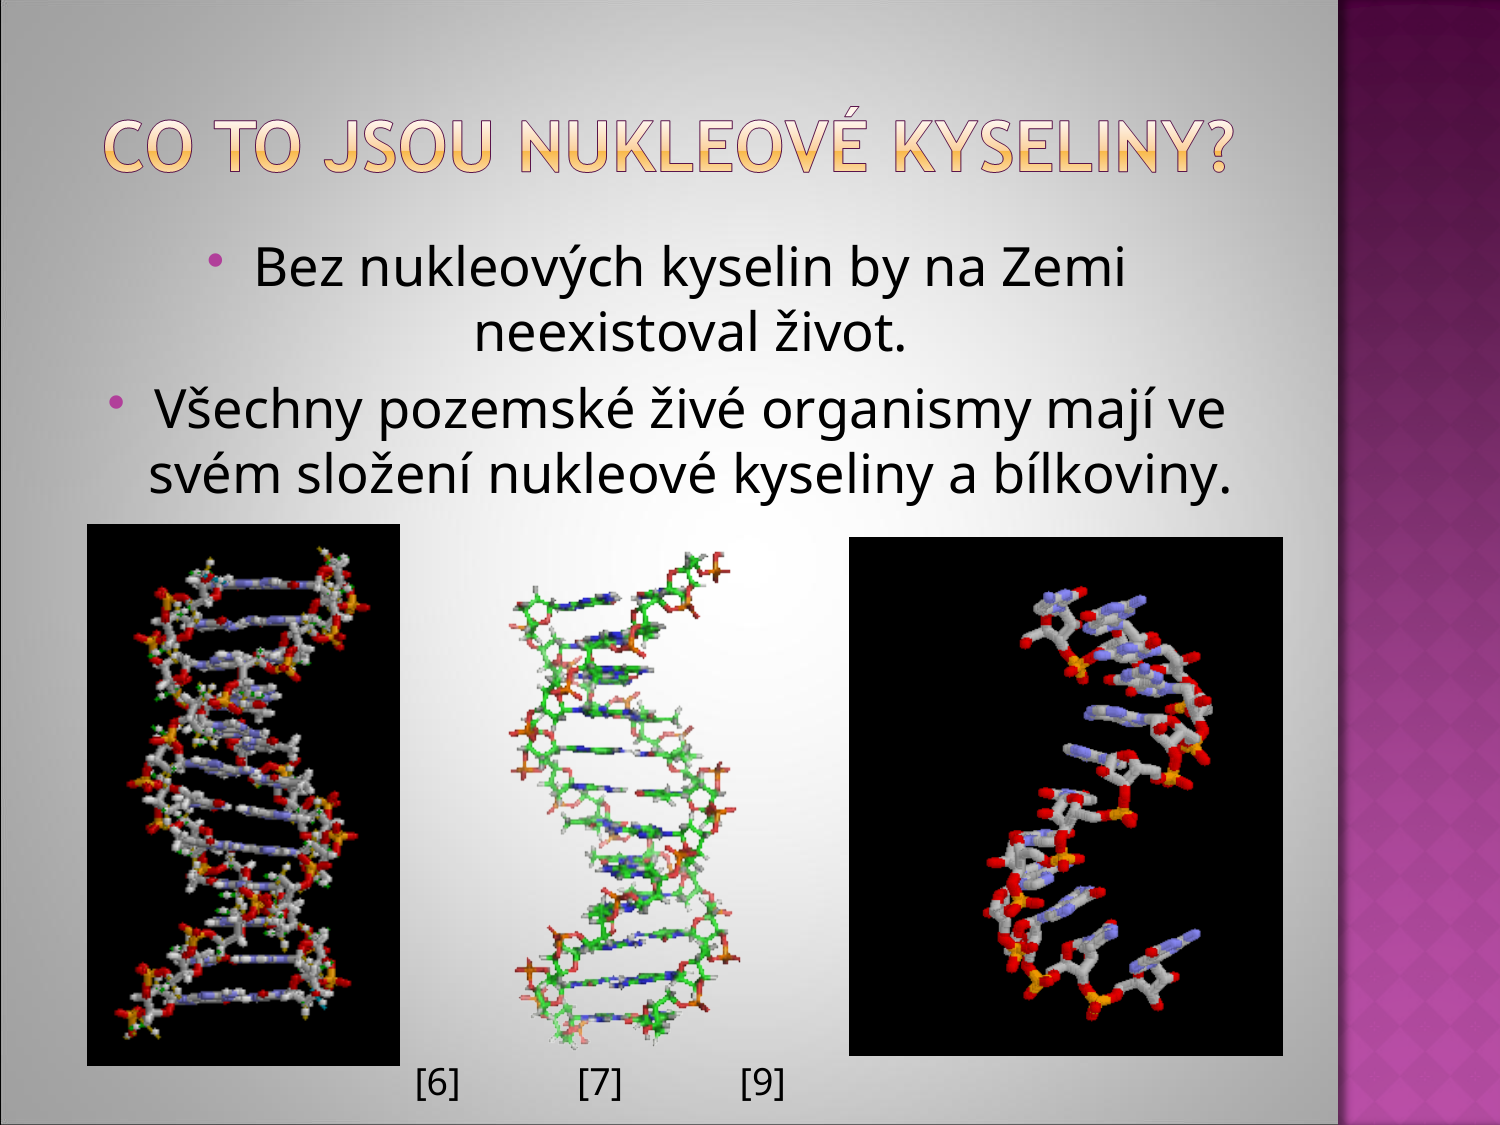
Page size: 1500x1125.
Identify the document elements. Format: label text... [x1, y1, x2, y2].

picture [0, 0, 1500, 1125]
text_box [6] [7] [9] [399, 1049, 976, 1111]
text_box [59, 52, 1280, 190]
list Bez nukleových kyselin by na Zemi neexistoval život. Všechny pozemské živé organismy mají ve svém složení nukleové kyseliny a bílkoviny. [75, 224, 1263, 1060]
